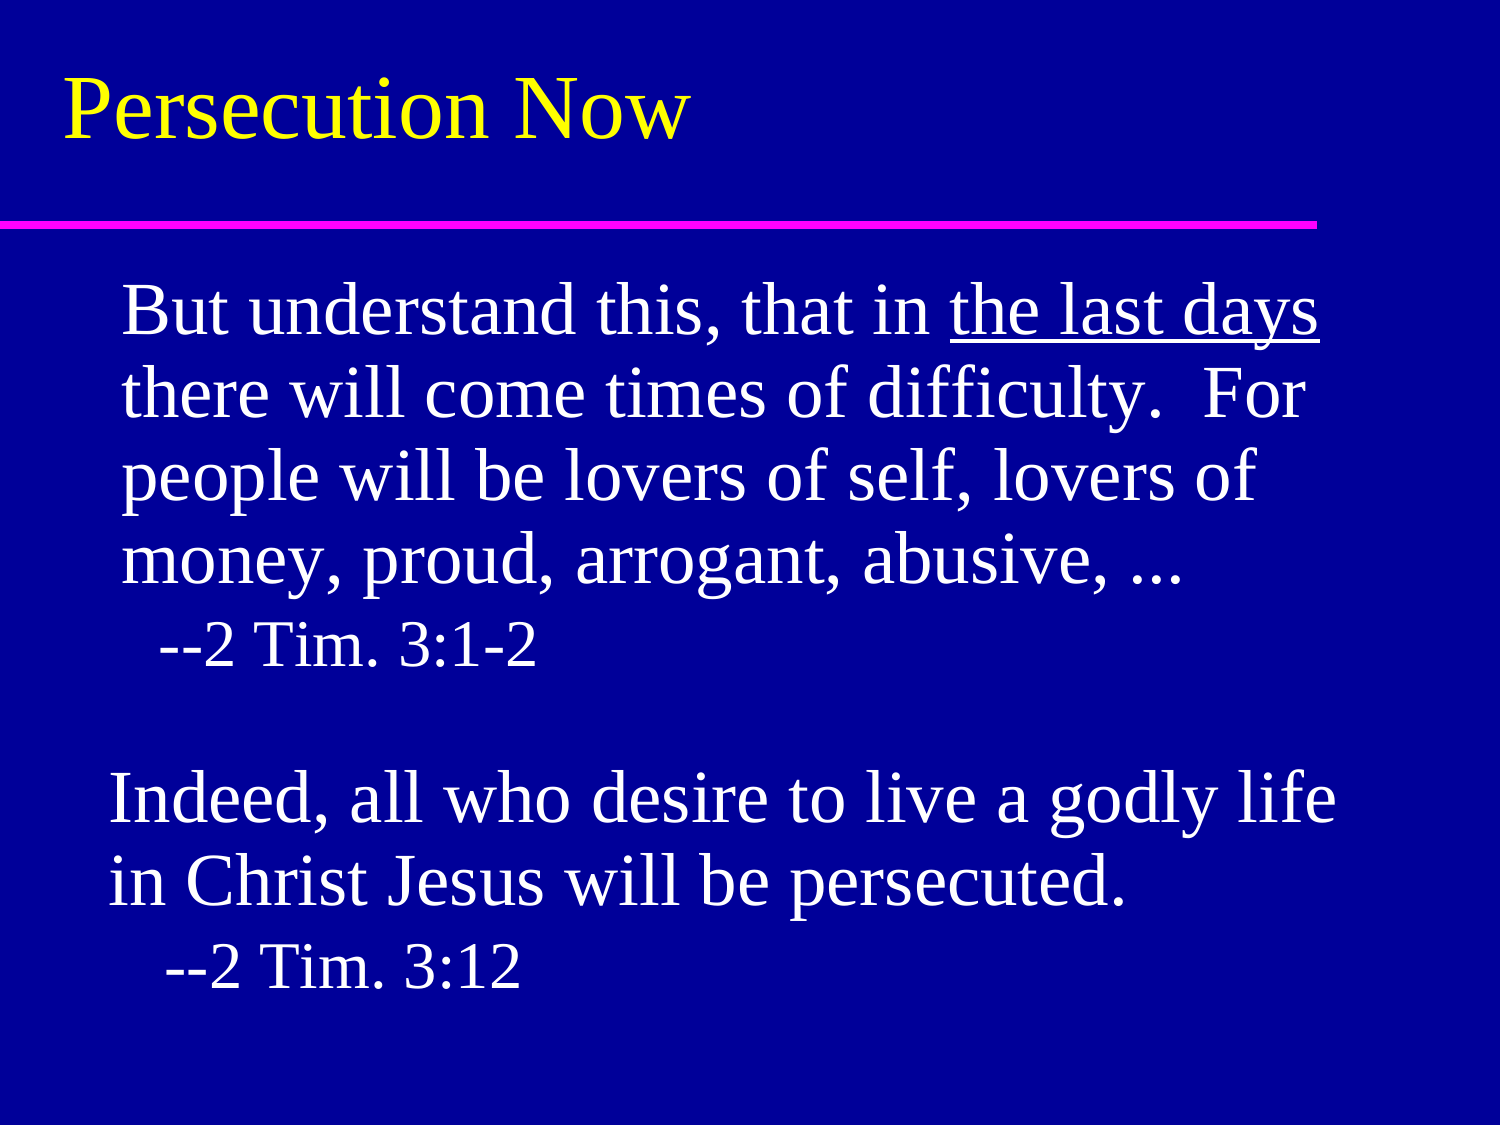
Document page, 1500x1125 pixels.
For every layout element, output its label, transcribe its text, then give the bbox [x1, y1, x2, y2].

text_box But understand this, that in the last days there will come times of difficulty. For people will be lovers of self, lovers of money, proud, arrogant, abusive, ... --2 Tim. 3:1-2 [106, 260, 1382, 691]
title Persecution Now [62, 0, 1338, 225]
text_box Indeed, all who desire to live a godly life in Christ Jesus will be persecuted. --2 Tim. 3:12 [93, 748, 1369, 1013]
